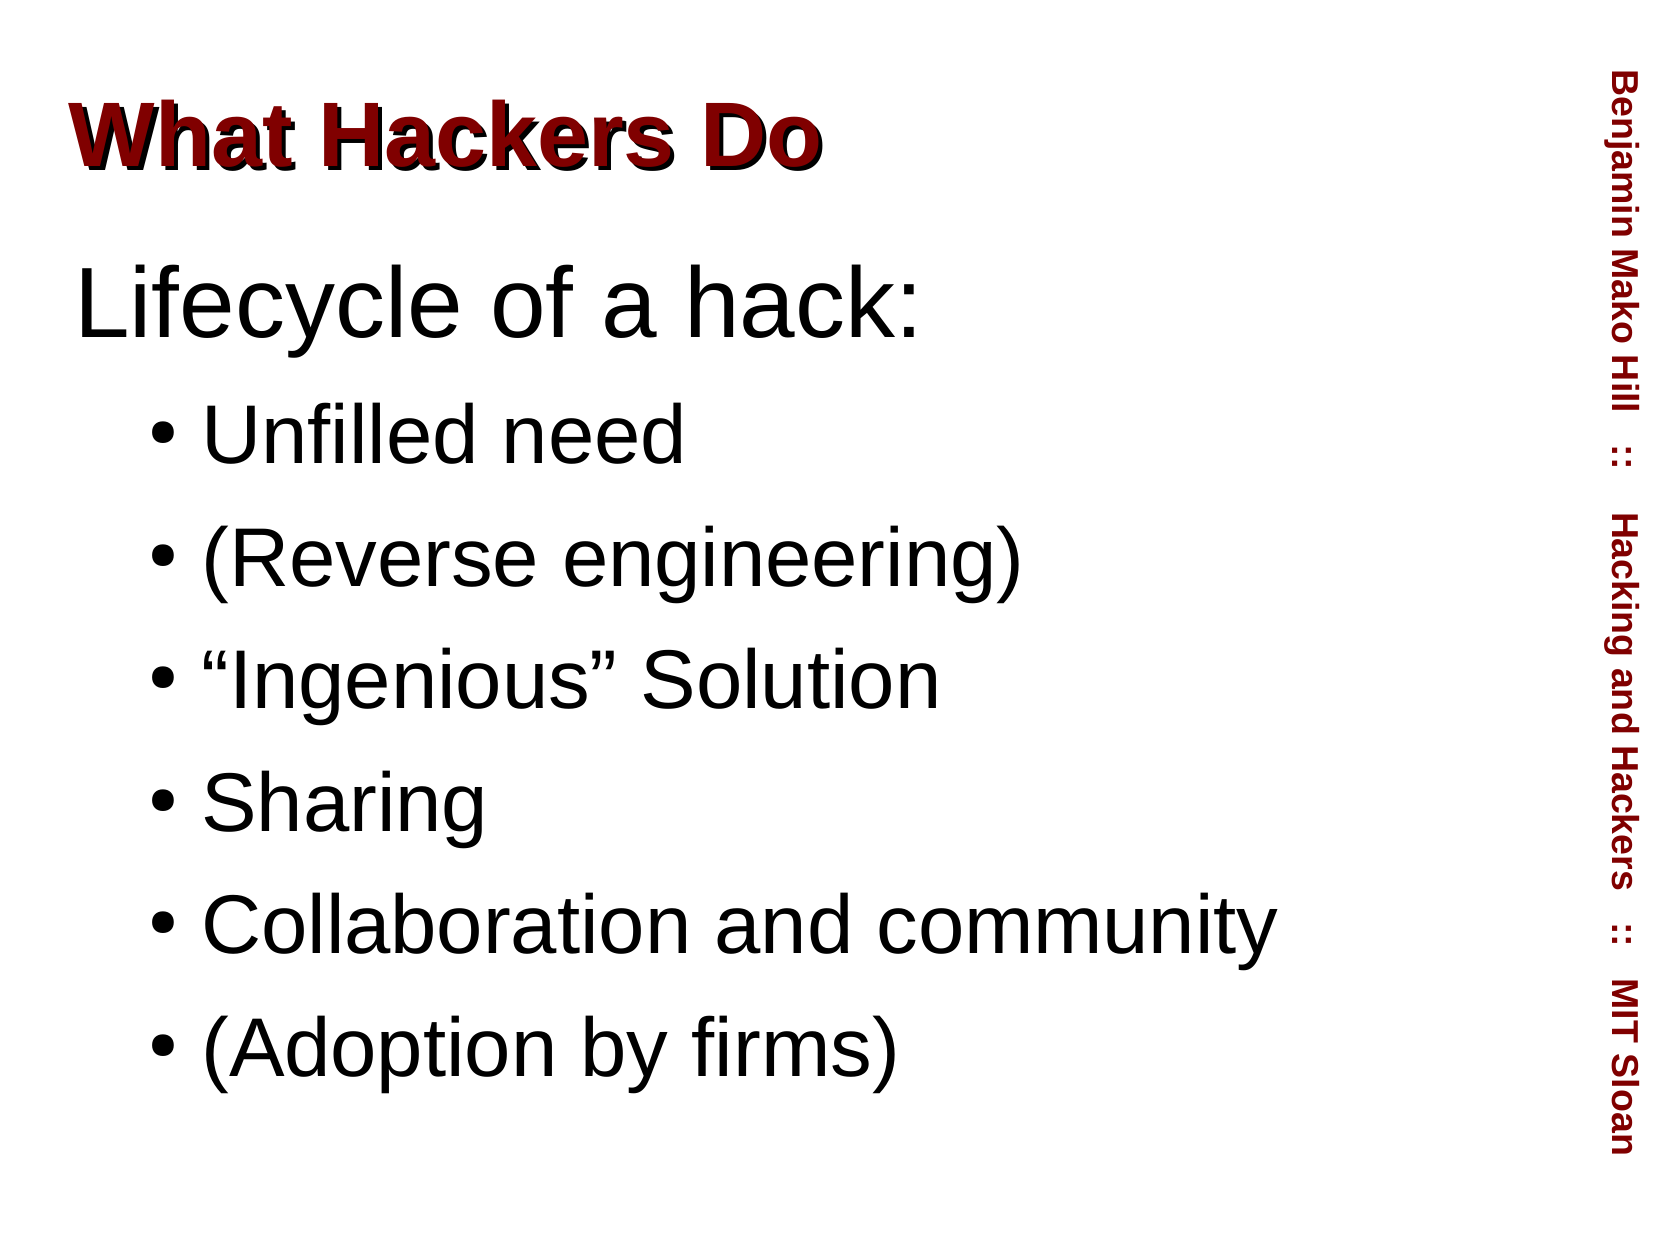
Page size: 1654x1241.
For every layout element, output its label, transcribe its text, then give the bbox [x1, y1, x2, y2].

list Lifecycle of a hack: Unfilled need (Reverse engineering) “Ingenious” Solution Sharing Collaboration and community (Adoption by firms) [74, 247, 1534, 1187]
title What Hackers Do [68, 31, 1542, 239]
